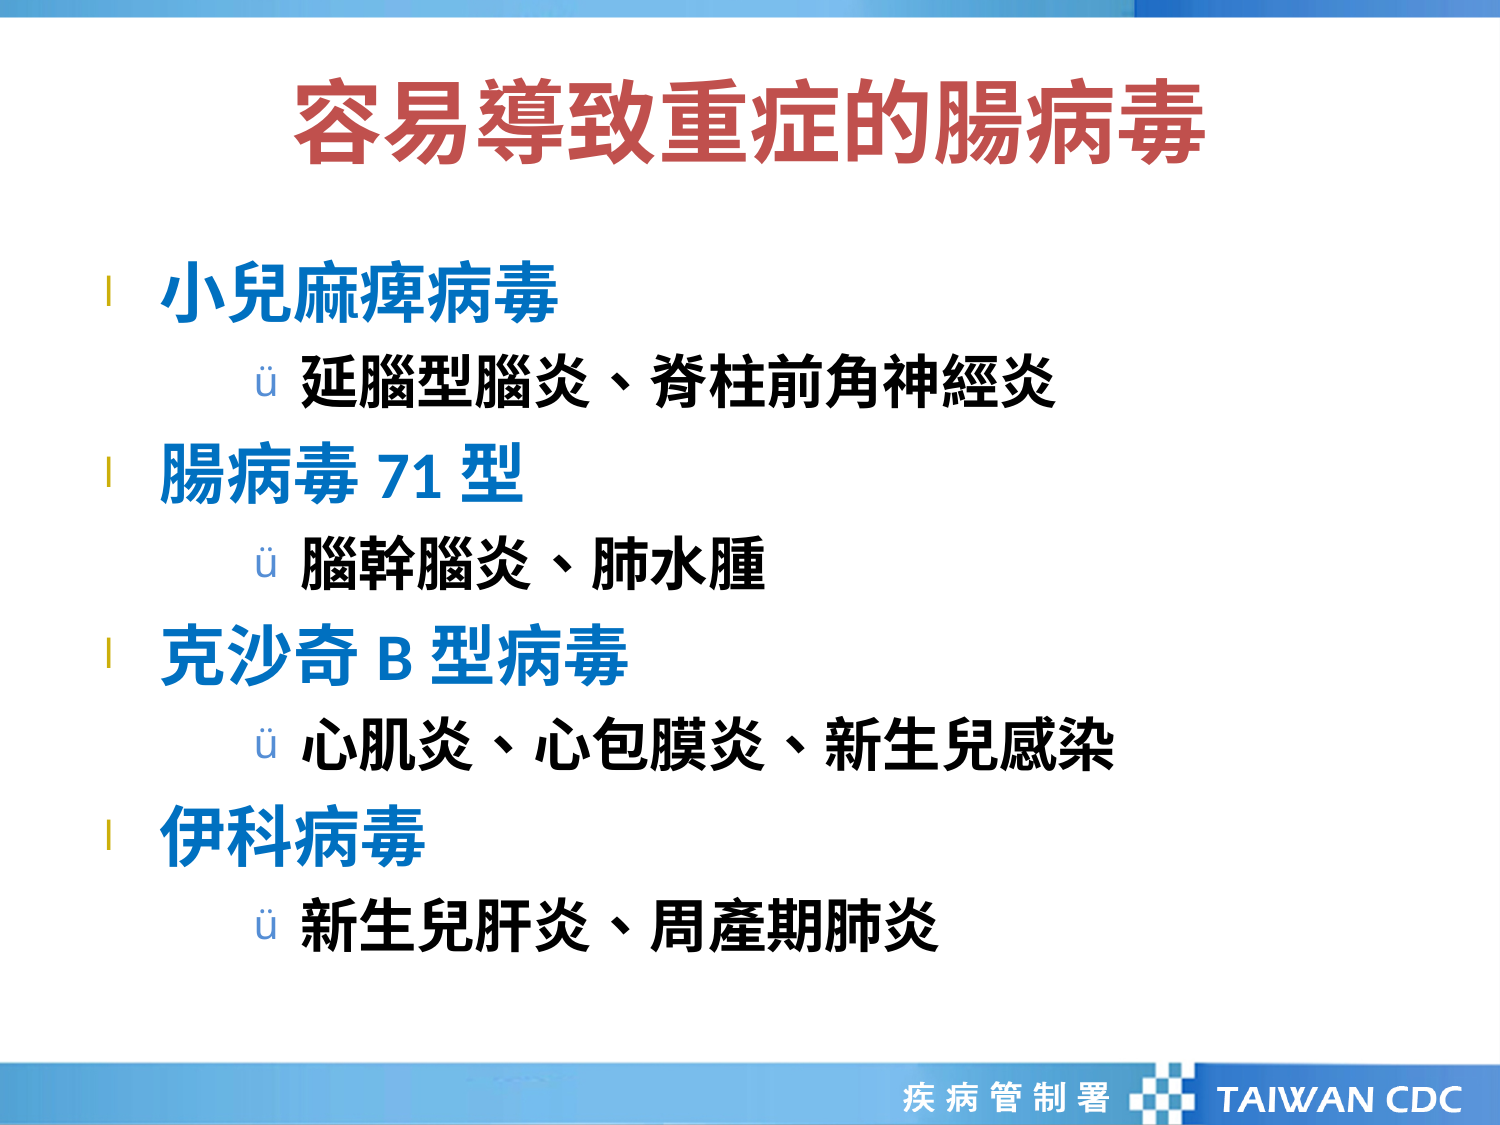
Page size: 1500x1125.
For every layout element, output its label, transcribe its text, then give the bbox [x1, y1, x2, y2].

list 小兒麻痺病毒 延腦型腦炎、脊柱前角神經炎 腸病毒71型 腦幹腦炎、肺水腫 克沙奇B型病毒 心肌炎、心包膜炎、新生兒感染 伊科病毒 新生兒肝炎、周產期肺炎 [88, 243, 1426, 987]
title 容易導致重症的腸病毒 [75, 25, 1426, 214]
